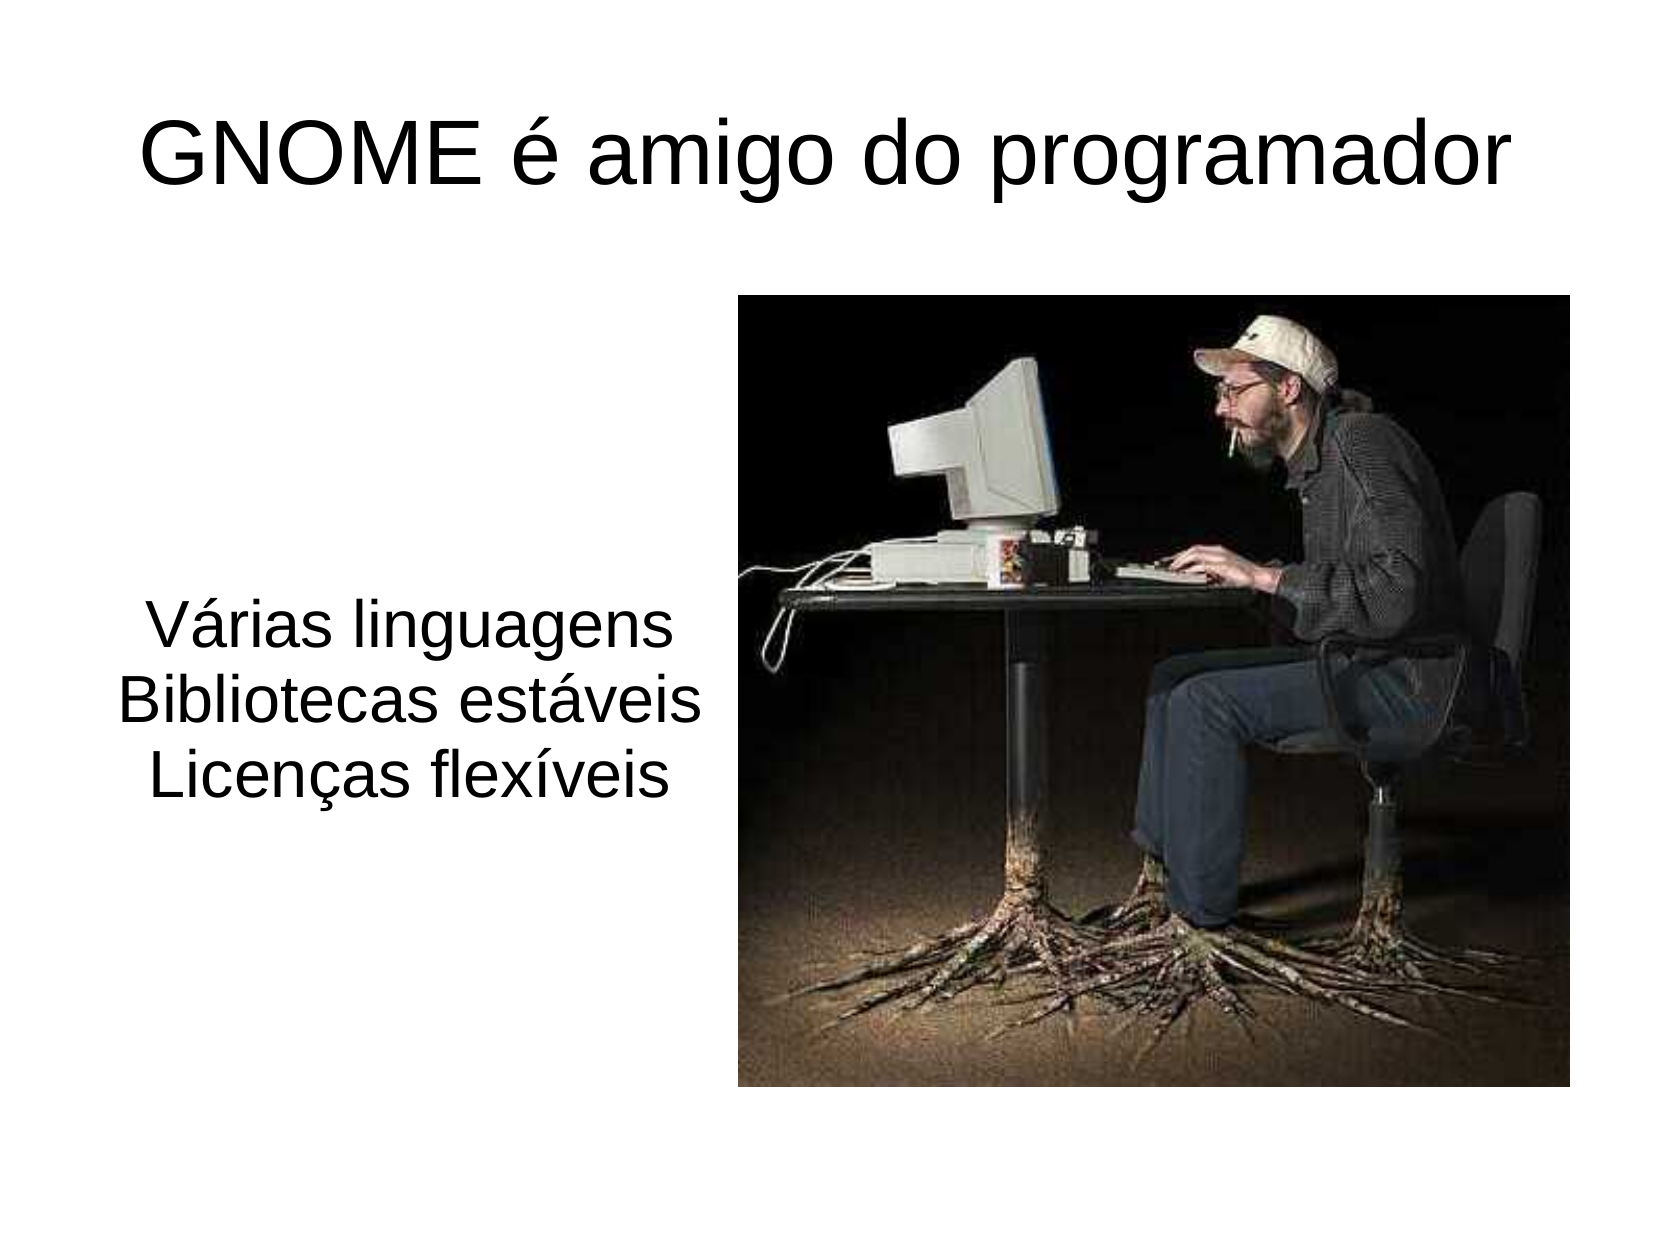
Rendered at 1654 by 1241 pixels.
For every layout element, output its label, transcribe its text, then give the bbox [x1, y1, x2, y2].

picture [738, 295, 1570, 1087]
subtitle Várias linguagens Bibliotecas estáveis Licenças flexíveis [82, 297, 739, 1102]
title GNOME é amigo do programador [82, 56, 1571, 250]
